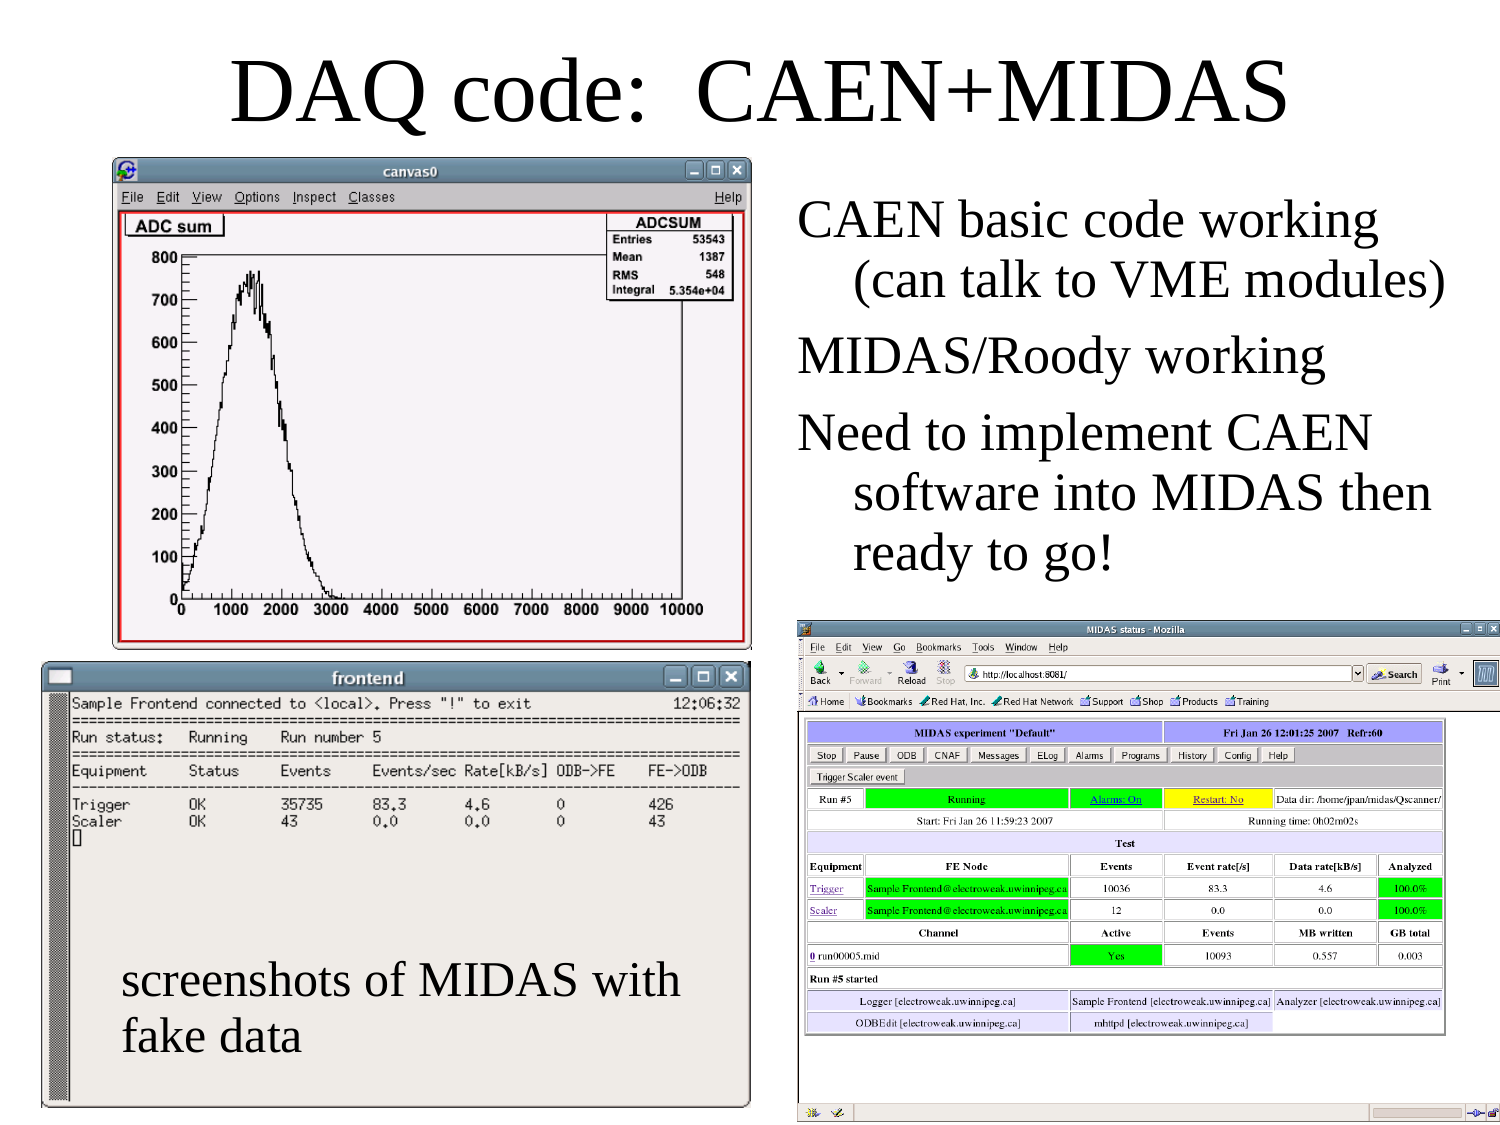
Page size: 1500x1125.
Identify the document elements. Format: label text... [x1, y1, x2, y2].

list CAEN basic code working (can talk to VME modules) MIDAS/Roody working Need to implement CAEN software into MIDAS then ready to go! [797, 188, 1477, 620]
title DAQ code: CAEN+MIDAS [124, 4, 1400, 178]
picture [797, 620, 1500, 1122]
text_box screenshots of MIDAS with fake data [106, 944, 697, 1081]
picture [112, 157, 752, 650]
picture [41, 661, 751, 1108]
